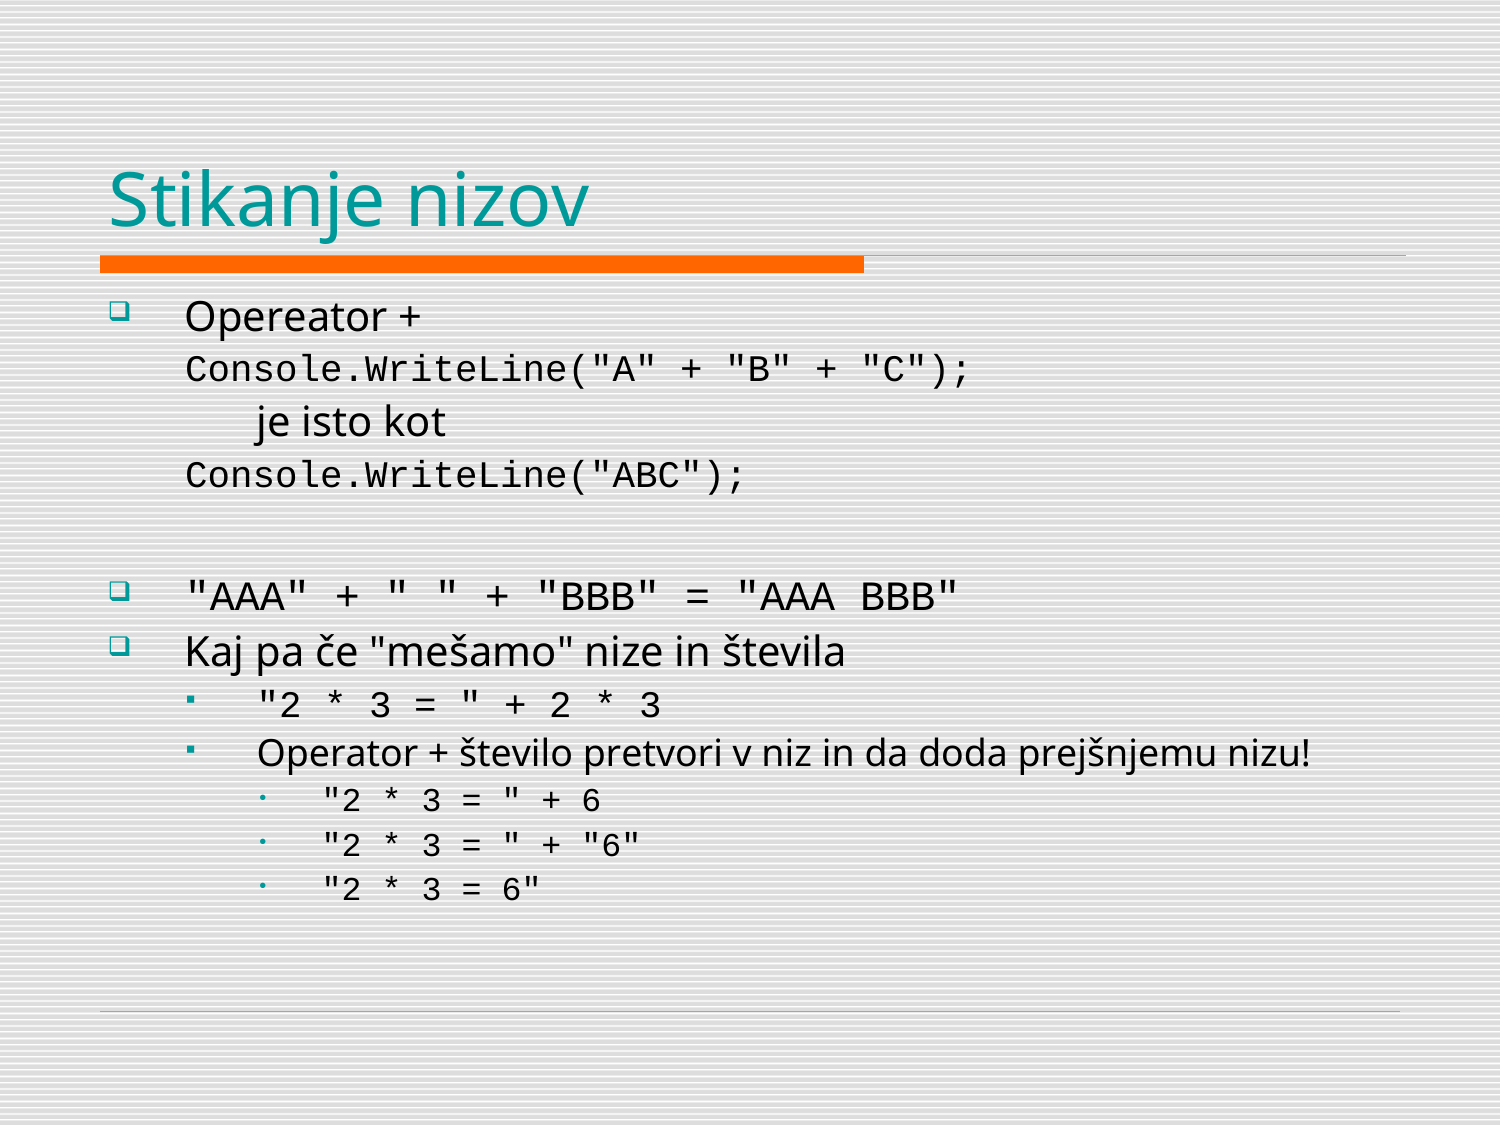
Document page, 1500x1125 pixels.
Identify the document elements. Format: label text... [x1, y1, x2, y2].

title Stikanje nizov [94, 49, 1407, 250]
picture [0, 0, 1500, 1125]
list Opereator + Console.WriteLine("A" + "B" + "C"); je isto kot Console.WriteLine("ABC"); "AAA" + " " + "BBB" = "AAA BBB" Kaj pa če "mešamo" nize in števila "2 * 3 = " + 2 * 3 Operator + število pretvori v niz in da doda prejšnjemu nizu! "2 * 3 = " + 6 "2 * 3 = " + "6" "2 * 3 = 6" [92, 287, 1406, 988]
